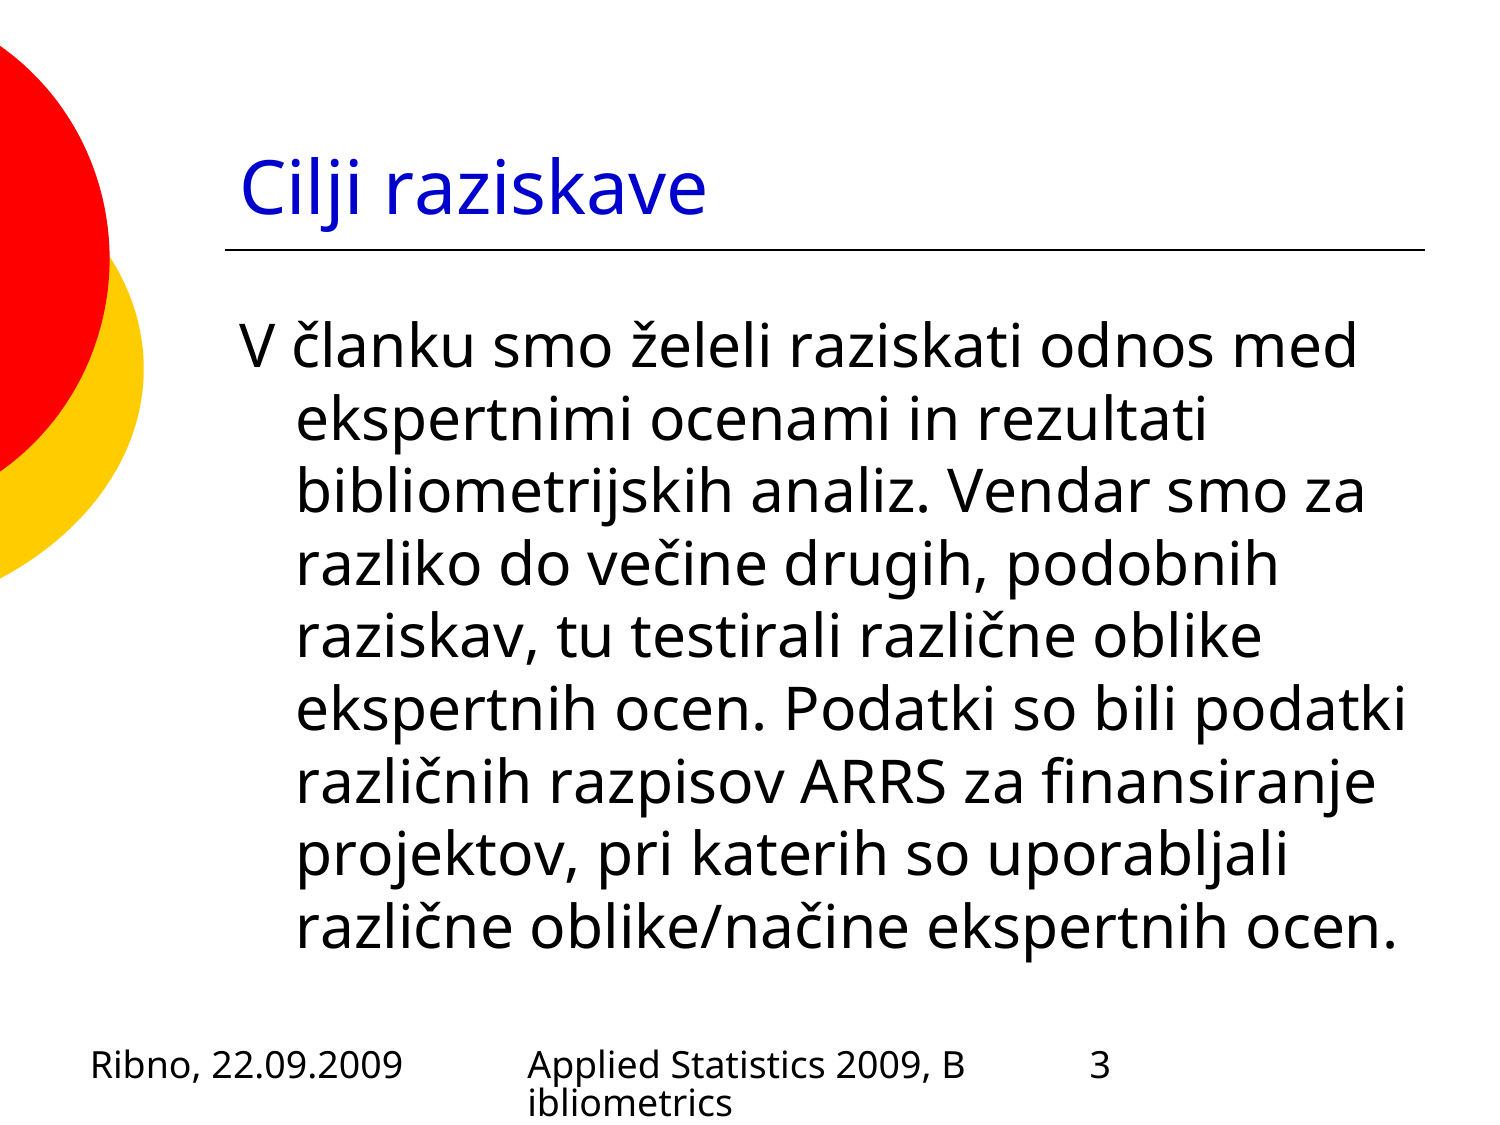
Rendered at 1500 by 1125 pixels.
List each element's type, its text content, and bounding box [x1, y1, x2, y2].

title Cilji raziskave [224, 49, 1425, 237]
list V članku smo želeli raziskati odnos med ekspertnimi ocenami in rezultati bibliometrijskih analiz. Vendar smo za razliko do večine drugih, podobnih raziskav, tu testirali različne oblike ekspertnih ocen. Podatki so bili podatki različnih razpisov ARRS za finansiranje projektov, pri katerih so uporabljali različne oblike/načine ekspertnih ocen. [224, 299, 1425, 975]
